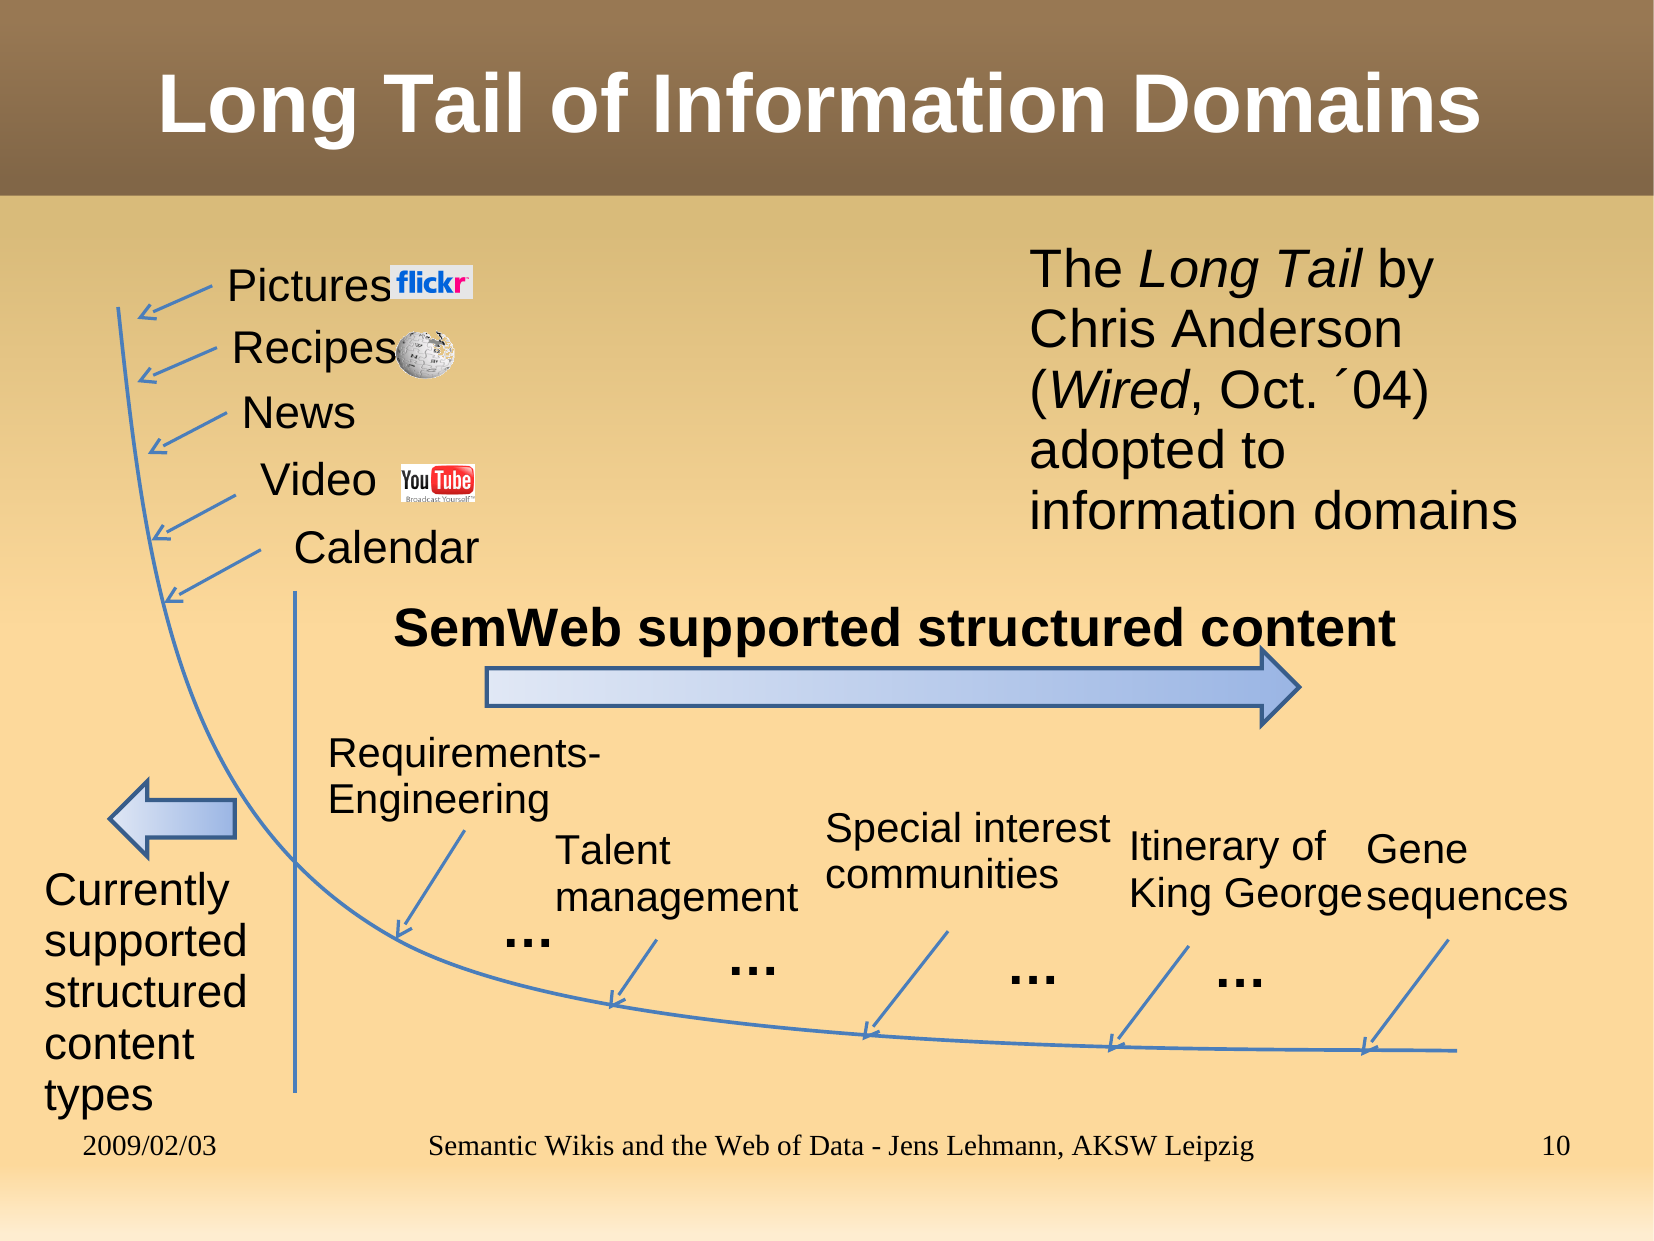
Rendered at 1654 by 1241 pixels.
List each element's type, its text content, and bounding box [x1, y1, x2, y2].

text_box Gene sequences [1351, 818, 1584, 927]
text_box … [1198, 930, 1283, 1007]
text_box SemWeb supported structured content [378, 589, 1414, 666]
text_box Talent management [540, 819, 814, 929]
text_box Pictures [375, 279, 390, 291]
text_box Video [245, 446, 393, 514]
text_box Currently supported structured content types [29, 856, 301, 1129]
text_box Recipes [380, 341, 395, 353]
text_box Itinerary of King George [1114, 815, 1379, 924]
text_box Requirements- Engineering [312, 721, 617, 831]
text_box … [486, 890, 571, 967]
text_box News [226, 381, 372, 446]
text_box Pictures [212, 252, 408, 320]
text_box [109, 781, 235, 856]
text_box Recipes [216, 314, 413, 381]
picture [0, 0, 1654, 1241]
text_box Calendar [279, 513, 495, 581]
title Long Tail of Information Domains [76, 7, 1565, 200]
text_box The Long Tail by Chris Anderson (Wired, Oct. ´04) adopted to information domains [1015, 230, 1553, 549]
text_box … [992, 927, 1076, 1004]
text_box … [711, 918, 796, 995]
text_box Special interest communities [810, 796, 1126, 906]
text_box [486, 666, 1300, 725]
